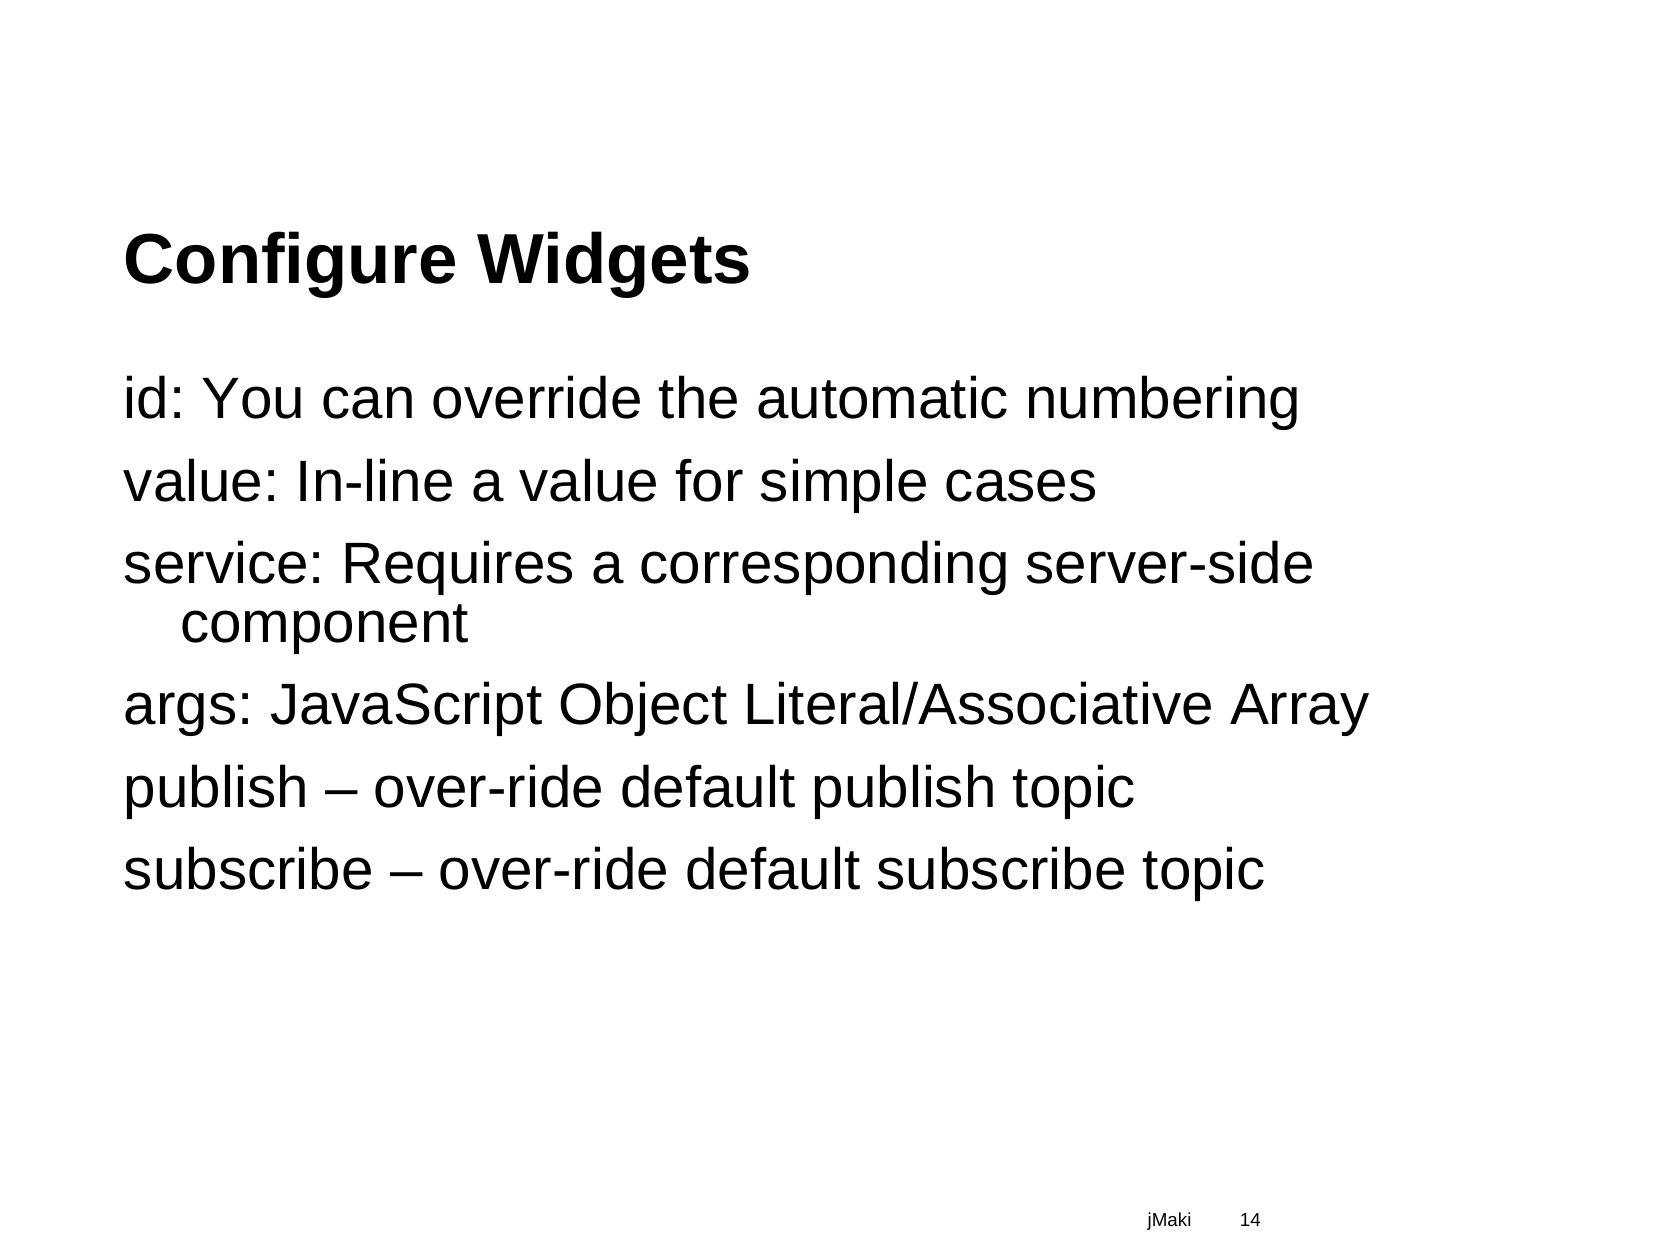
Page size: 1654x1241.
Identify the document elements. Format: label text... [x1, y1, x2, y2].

list id: You can override the automatic numbering value: In-line a value for simple cases service: Requires a corresponding server-side component args: JavaScript Object Literal/Associative Array publish – over-ride default publish topic subscribe – over-ride default subscribe topic [124, 372, 1613, 1136]
title Configure Widgets [124, 132, 1561, 298]
